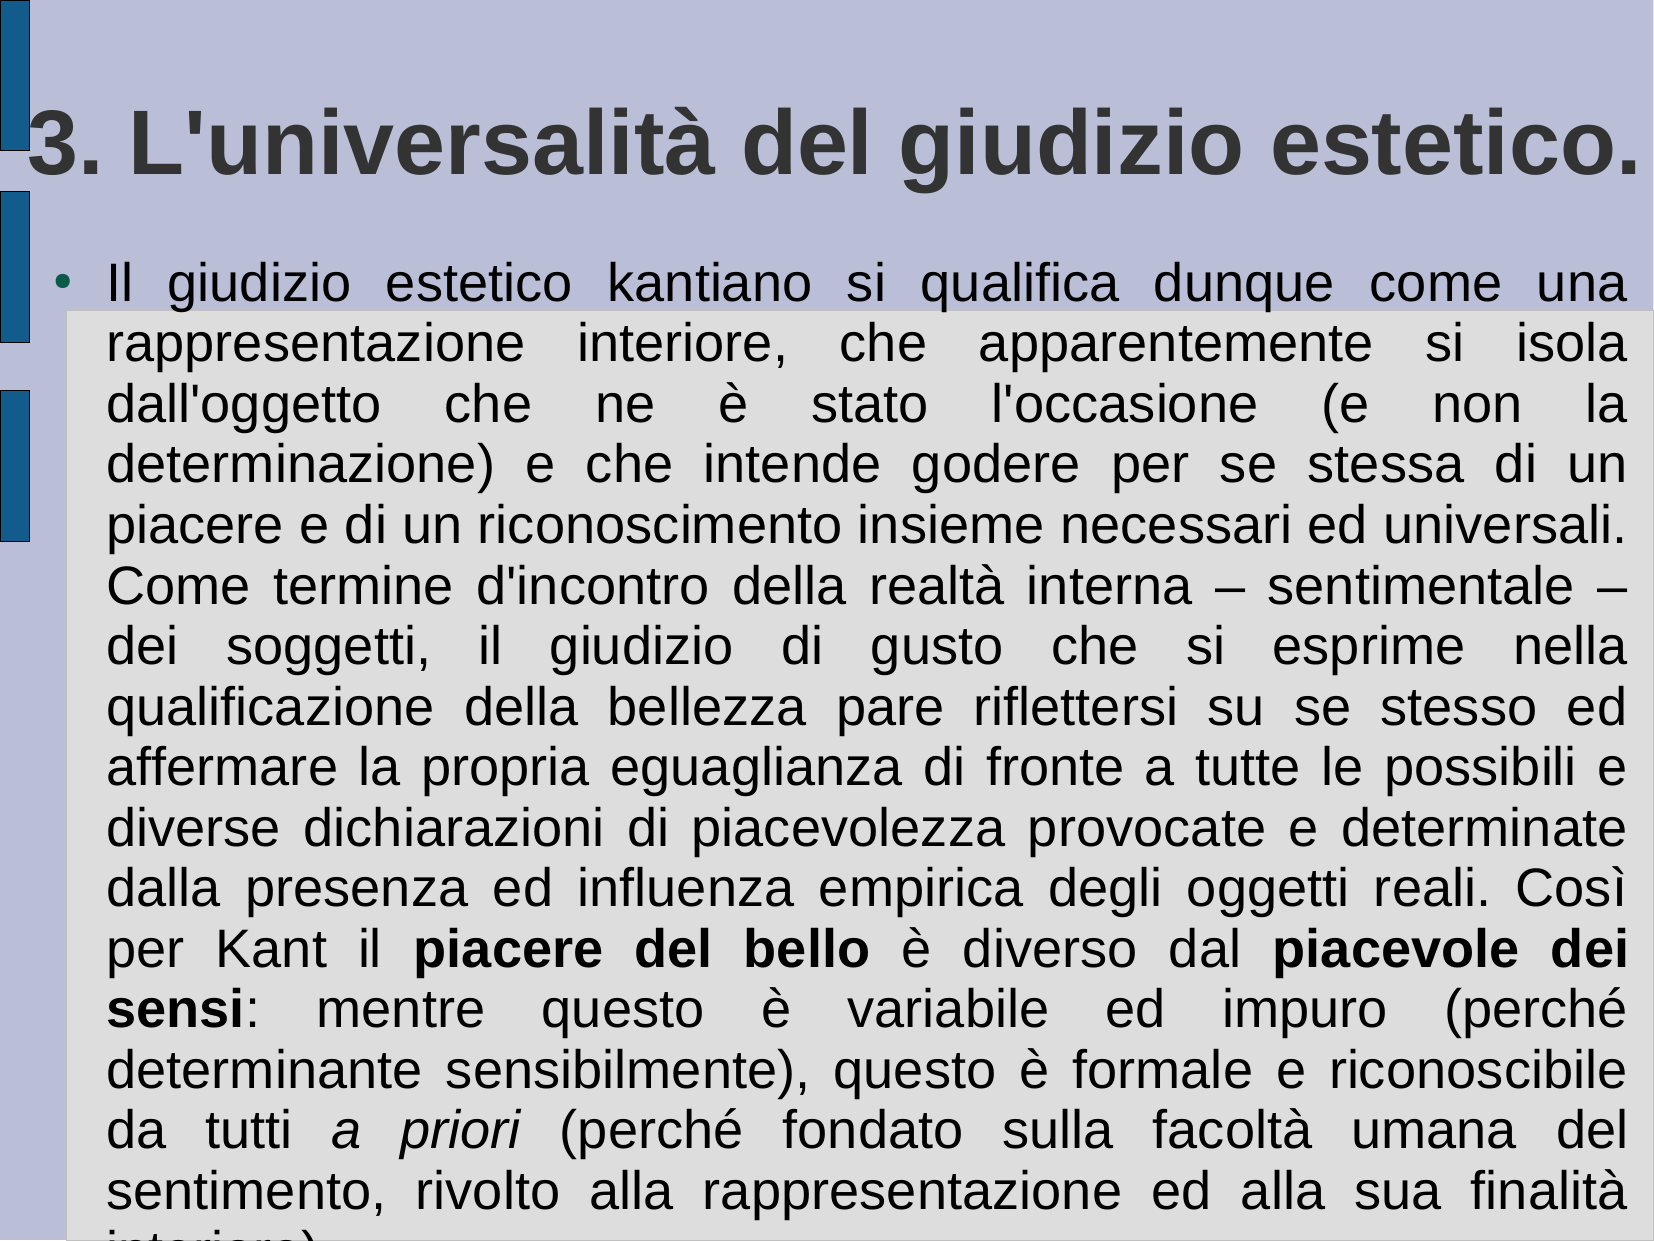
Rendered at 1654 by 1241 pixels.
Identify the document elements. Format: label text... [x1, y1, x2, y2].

title 3. L'universalità del giudizio estetico. [23, 70, 1648, 216]
list Il giudizio estetico kantiano si qualifica dunque come una rappresentazione interiore, che apparentemente si isola dall'oggetto che ne è stato l'occasione (e non la determinazione) e che intende godere per se stessa di un piacere e di un riconoscimento insieme necessari ed universali. Come termine d'incontro della realtà interna – sentimentale – dei soggetti, il giudizio di gusto che si esprime nella qualificazione della bellezza pare riflettersi su se stesso ed affermare la propria eguaglianza di fronte a tutte le possibili e diverse dichiarazioni di piacevolezza provocate e determinate dalla presenza ed influenza empirica degli oggetti reali. Così per Kant il piacere del bello è diverso dal piacevole dei sensi: mentre questo è variabile ed impuro (perché determinante sensibilmente), questo è formale e riconoscibile da tutti a priori (perché fondato sulla facoltà umana del sentimento, rivolto alla rappresentazione ed alla sua finalità interiore). [35, 252, 1630, 1225]
